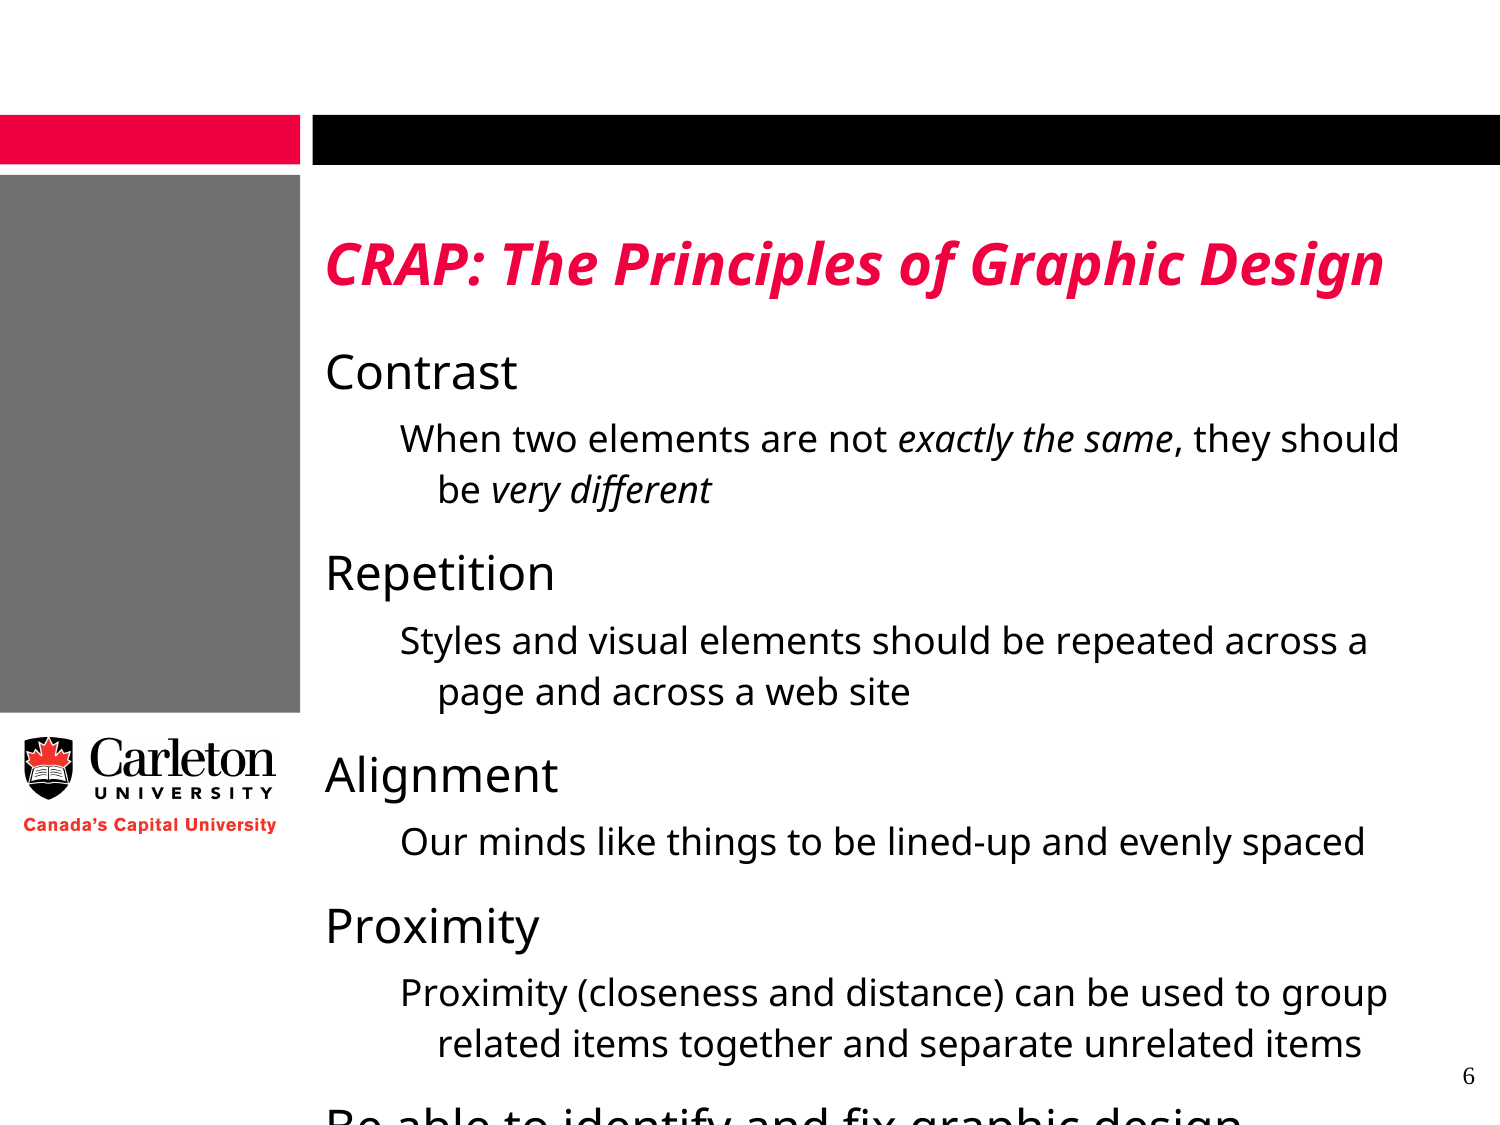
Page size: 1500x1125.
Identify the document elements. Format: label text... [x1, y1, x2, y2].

list Contrast When two elements are not exactly the same, they should be very different Repetition Styles and visual elements should be repeated across a page and across a web site Alignment Our minds like things to be lined-up and evenly spaced Proximity Proximity (closeness and distance) can be used to group related items together and separate unrelated items Be able to identify and fix graphic design problems [324, 324, 1450, 1125]
title CRAP: The Principles of Graphic Design [324, 194, 1450, 324]
picture [24, 737, 276, 834]
